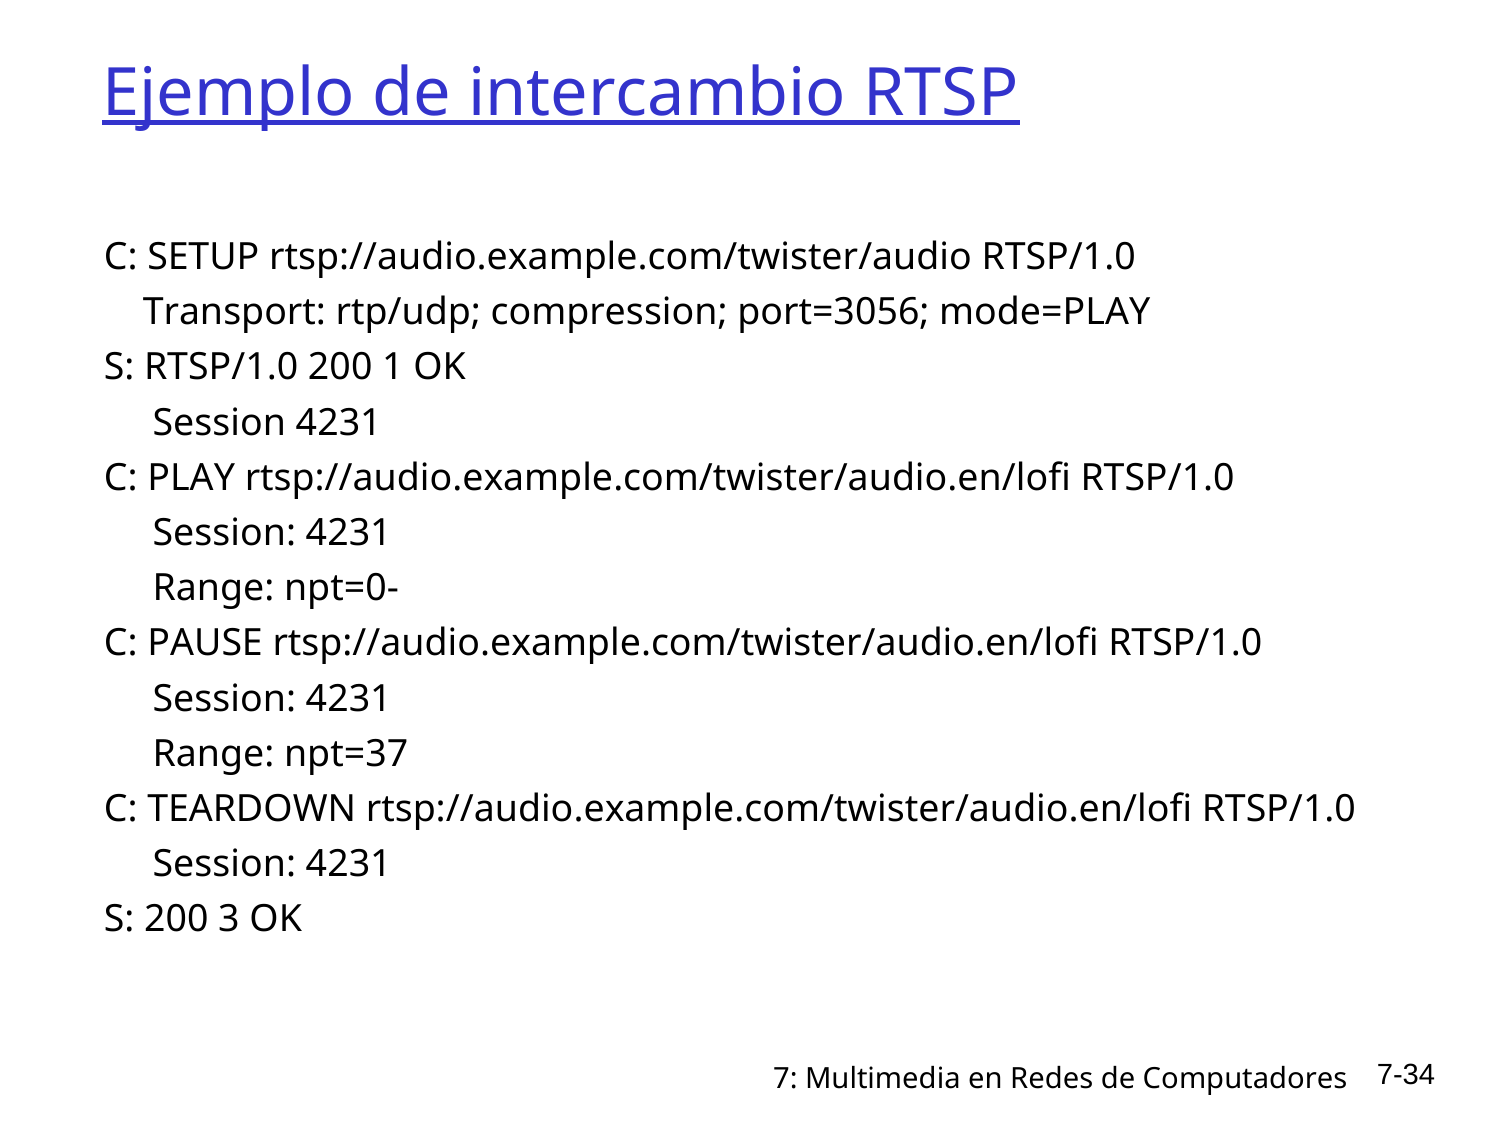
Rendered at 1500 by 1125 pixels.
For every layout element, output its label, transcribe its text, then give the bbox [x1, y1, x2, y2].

title Ejemplo de intercambio RTSP [87, 37, 1363, 142]
list C: SETUP rtsp://audio.example.com/twister/audio RTSP/1.0 Transport: rtp/udp; compression; port=3056; mode=PLAY S: RTSP/1.0 200 1 OK Session 4231 C: PLAY rtsp://audio.example.com/twister/audio.en/lofi RTSP/1.0 Session: 4231 Range: npt=0- C: PAUSE rtsp://audio.example.com/twister/audio.en/lofi RTSP/1.0 Session: 4231 Range: npt=37 C: TEARDOWN rtsp://audio.example.com/twister/audio.en/lofi RTSP/1.0 Session: 4231 S: 200 3 OK [50, 224, 1459, 1043]
